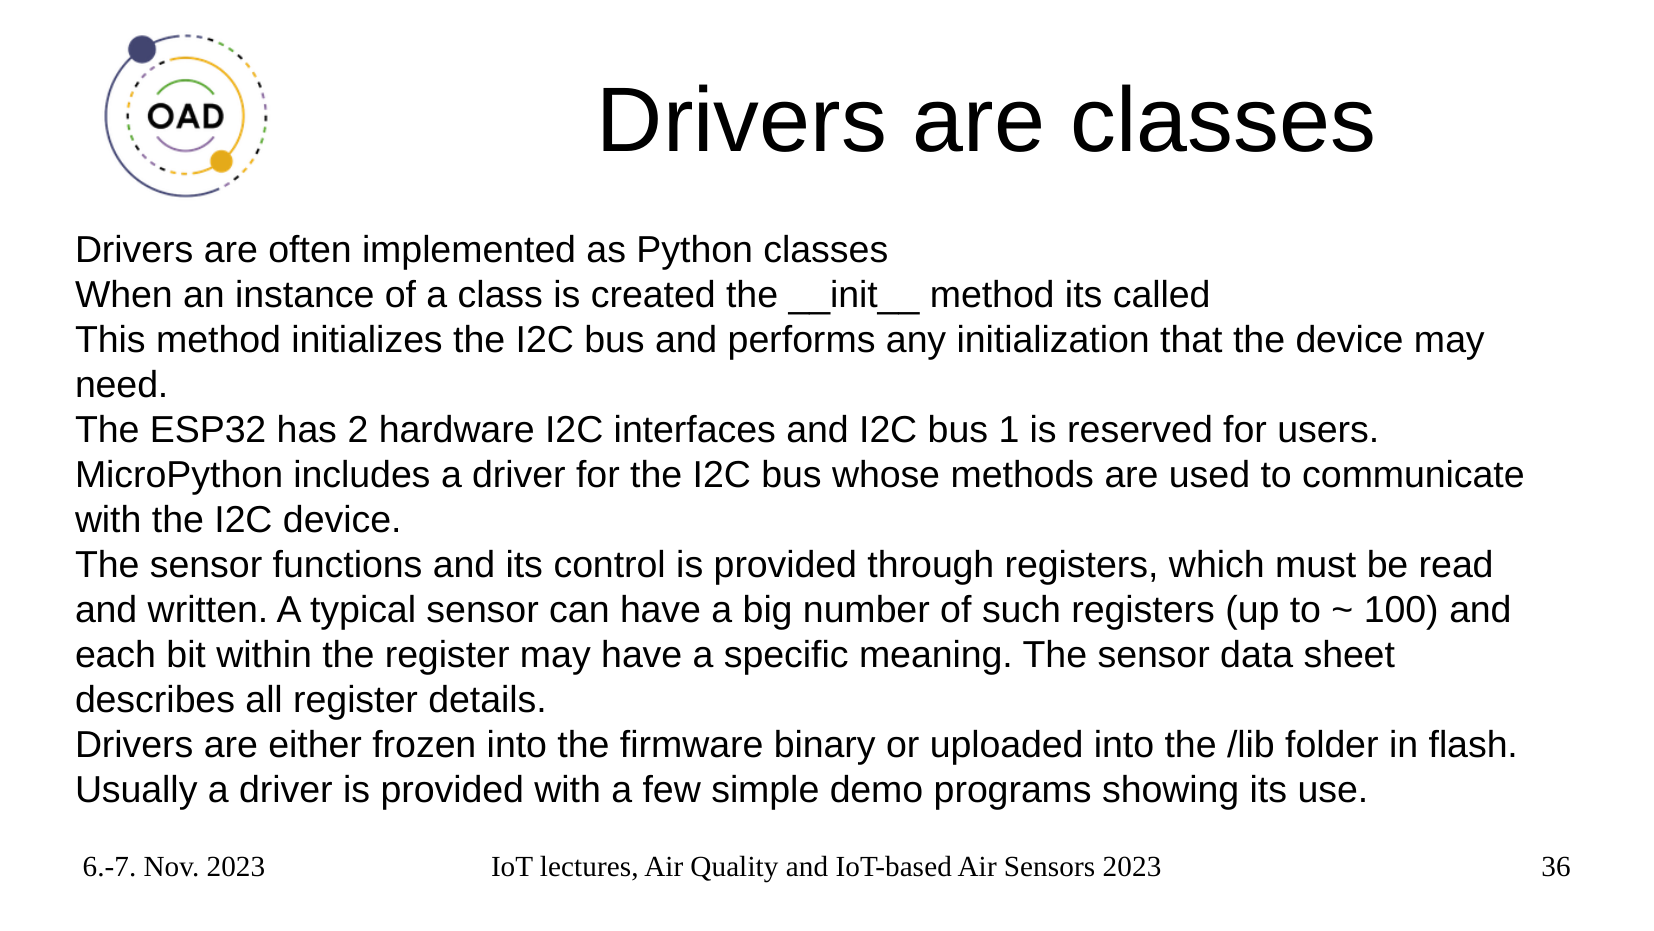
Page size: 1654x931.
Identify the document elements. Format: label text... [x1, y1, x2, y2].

title Drivers are classes [403, 37, 1571, 193]
picture [64, 20, 302, 218]
list Drivers are often implemented as Python classes When an instance of a class is created the __init__ method its called This method initializes the I2C bus and performs any initialization that the device may need. The ESP32 has 2 hardware I2C interfaces and I2C bus 1 is reserved for users. MicroPython includes a driver for the I2C bus whose methods are used to communicate with the I2C device. The sensor functions and its control is provided through registers, which must be read and written. A typical sensor can have a big number of such registers (up to ~ 100) and each bit within the register may have a specific meaning. The sensor data sheet describes all register details. Drivers are either frozen into the firmware binary or uploaded into the /lib folder in flash. Usually a driver is provided with a few simple demo programs showing its use. [75, 225, 1564, 826]
